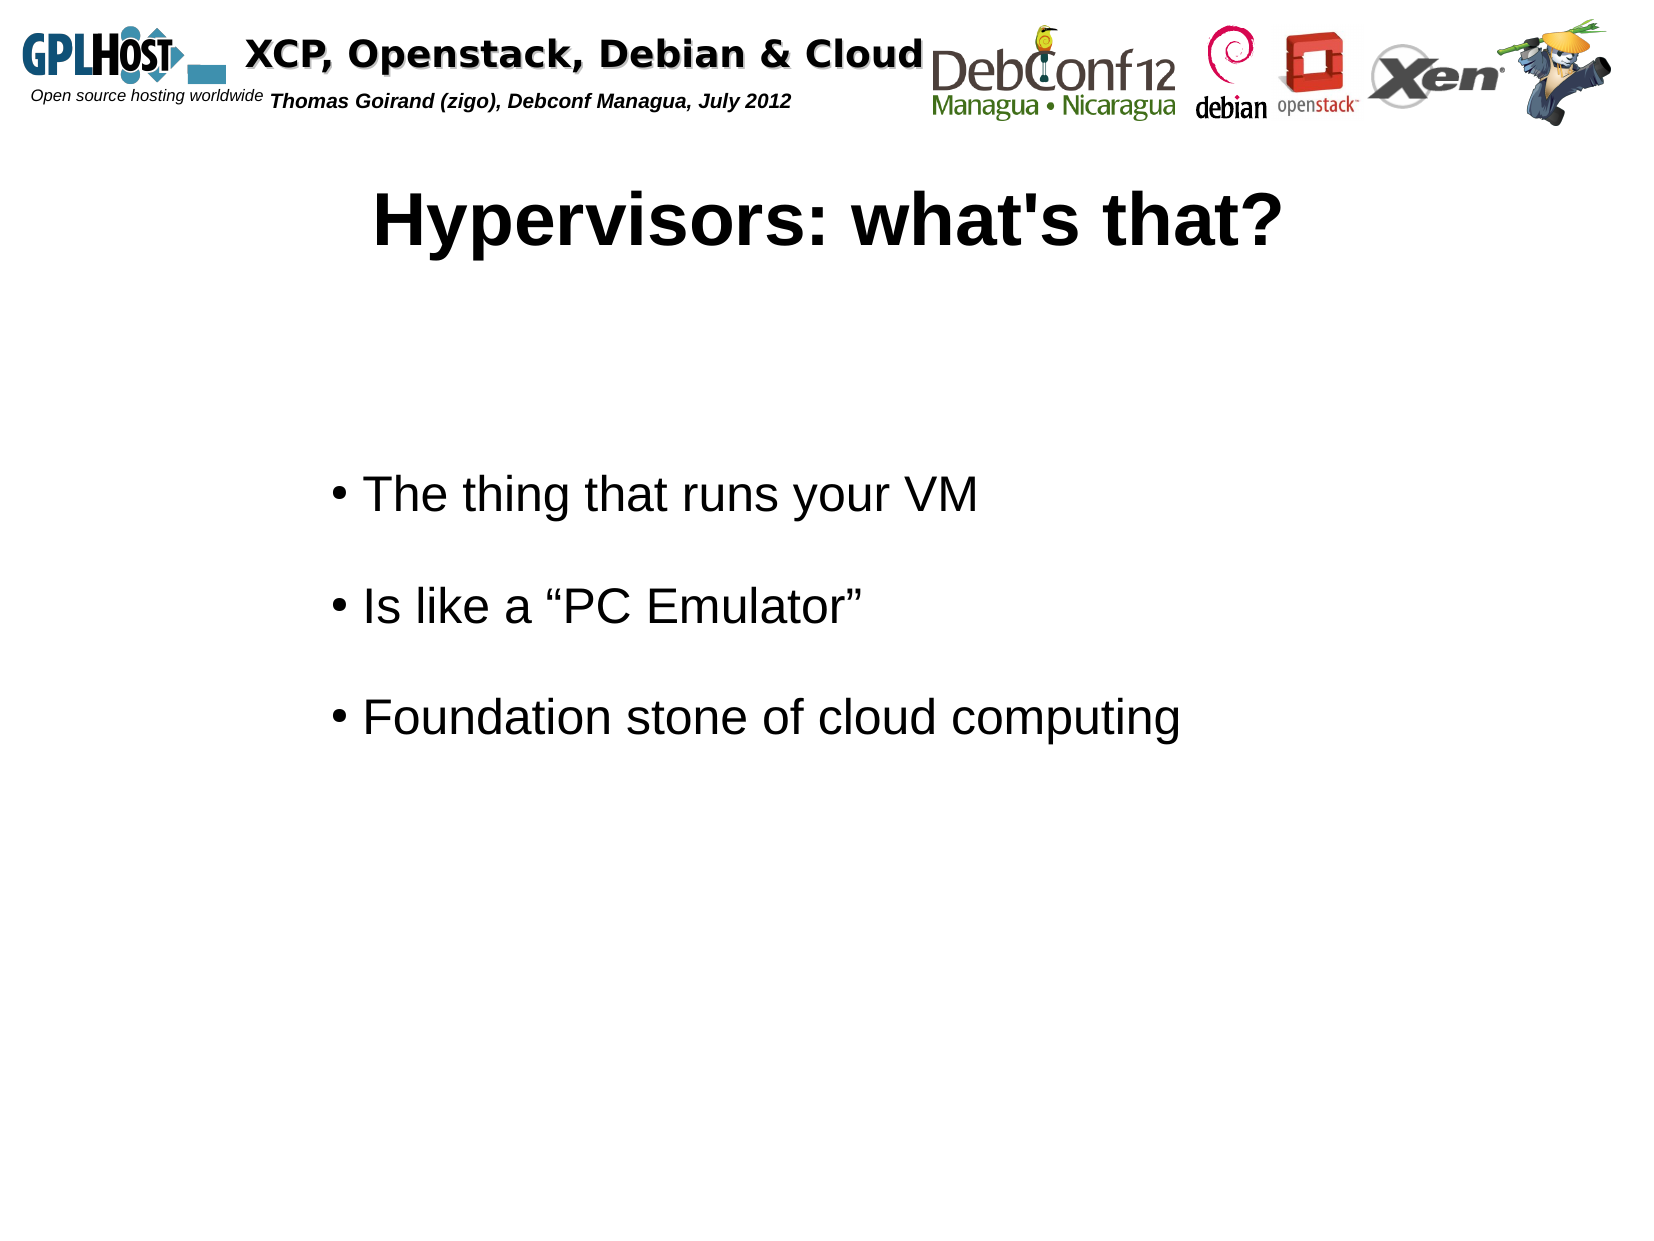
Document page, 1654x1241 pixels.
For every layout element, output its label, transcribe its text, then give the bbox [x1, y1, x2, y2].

text_box Hypervisors: what's that? [103, 170, 1556, 269]
picture [1497, 19, 1611, 126]
picture [1271, 24, 1364, 121]
picture [21, 19, 226, 89]
picture [933, 25, 1175, 121]
text_box The thing that runs your VM Is like a “PC Emulator” Foundation stone of cloud computing [315, 459, 1352, 795]
